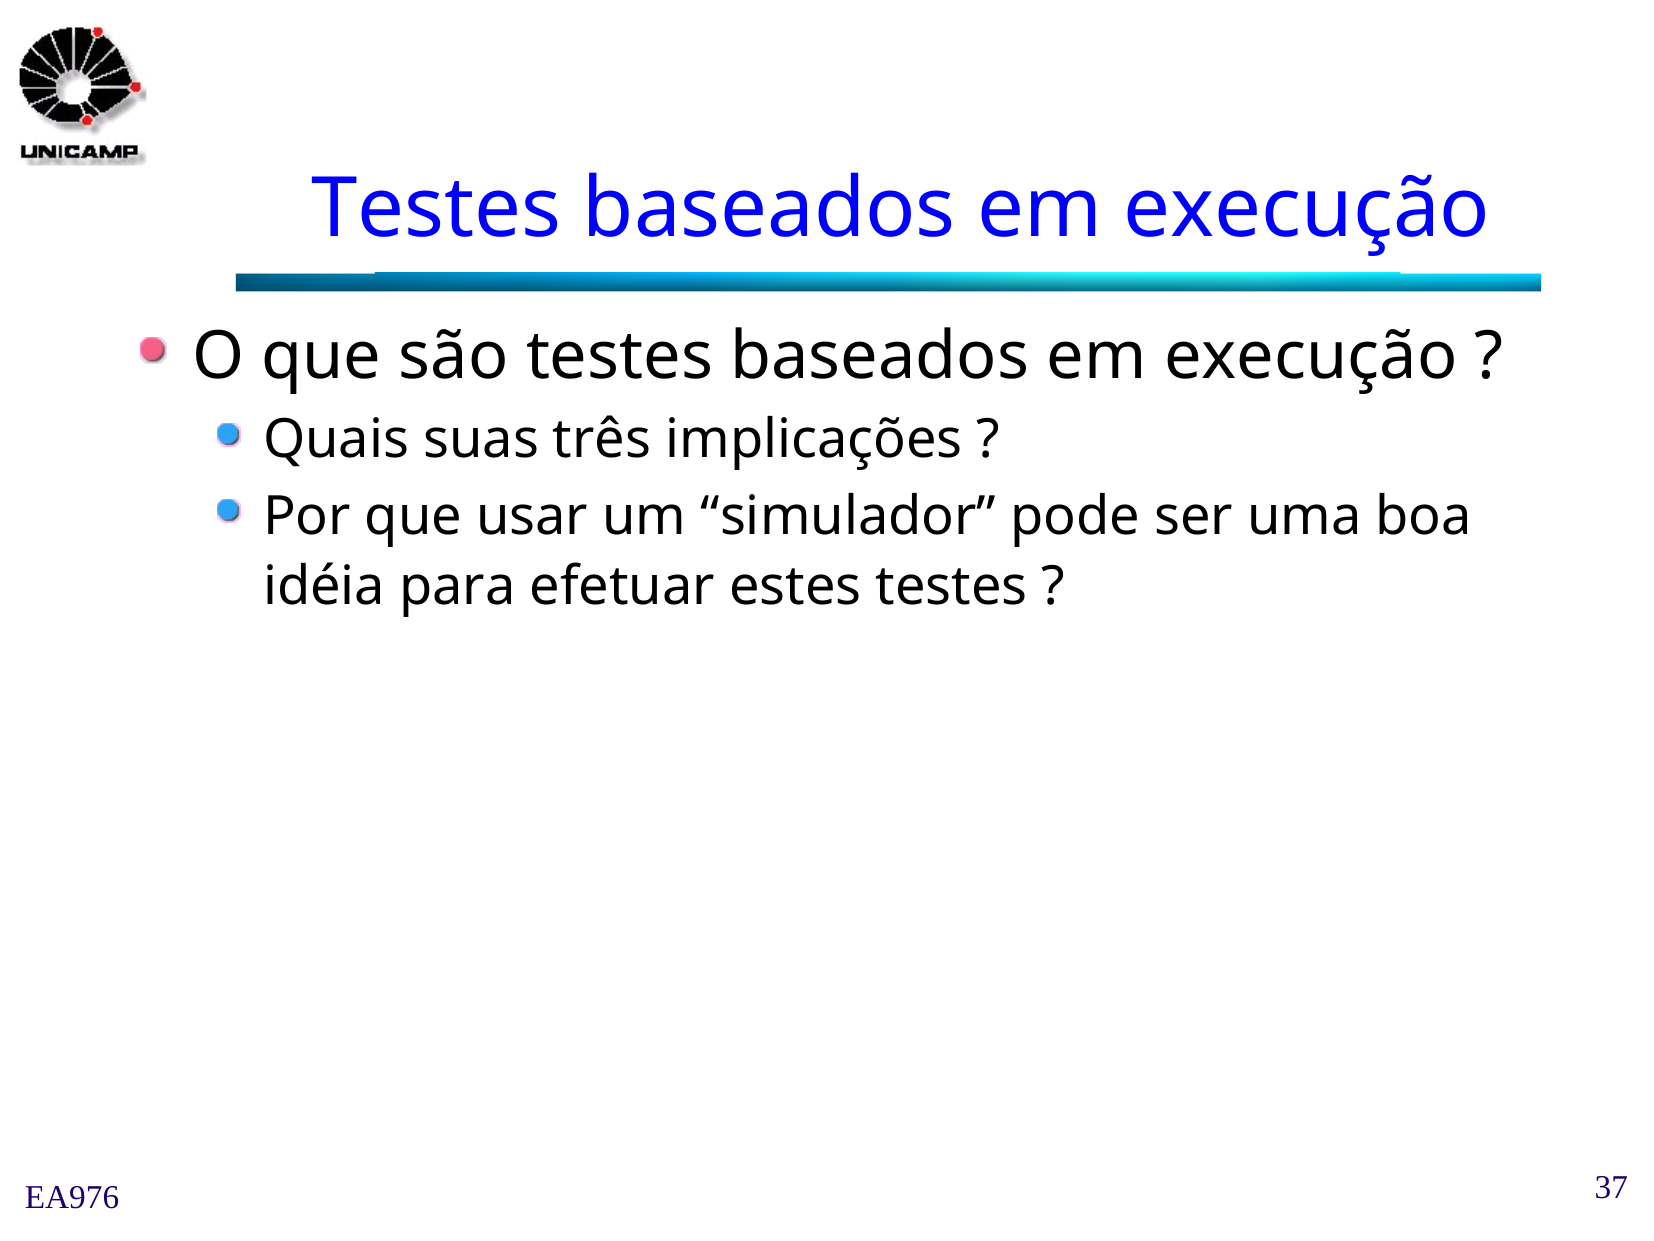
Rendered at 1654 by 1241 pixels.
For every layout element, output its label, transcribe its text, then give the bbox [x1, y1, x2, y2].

list O que são testes baseados em execução ? Quais suas três implicações ? Por que usar um “simulador” pode ser uma boa idéia para efetuar estes testes ? [121, 309, 1534, 1182]
picture [125, 272, 1654, 295]
title Testes baseados em execução [266, 29, 1536, 259]
